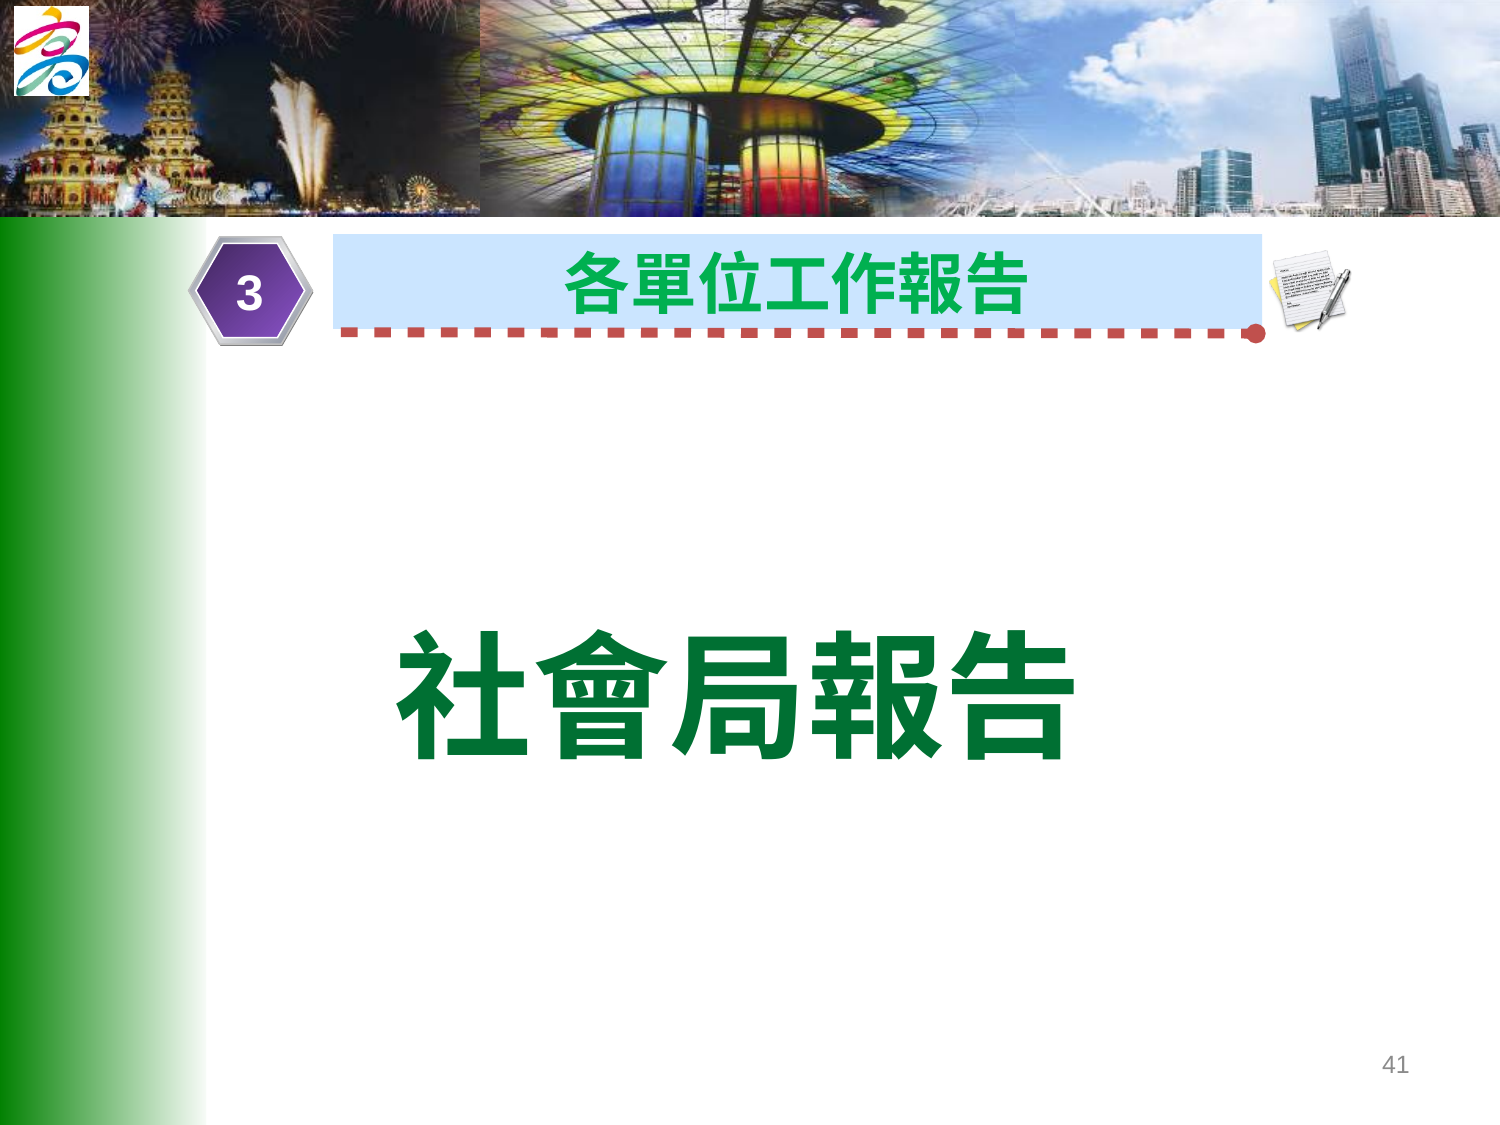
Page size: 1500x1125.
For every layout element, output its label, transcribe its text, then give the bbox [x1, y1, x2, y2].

text_box [188, 236, 314, 346]
picture [1268, 249, 1352, 333]
slide_number <編號> [1352, 1024, 1425, 1103]
text_box 3 [220, 253, 279, 328]
picture [0, 0, 1500, 217]
text_box 各單位工作報告 [333, 234, 1263, 329]
title 社會局報告 [88, 385, 1388, 1000]
